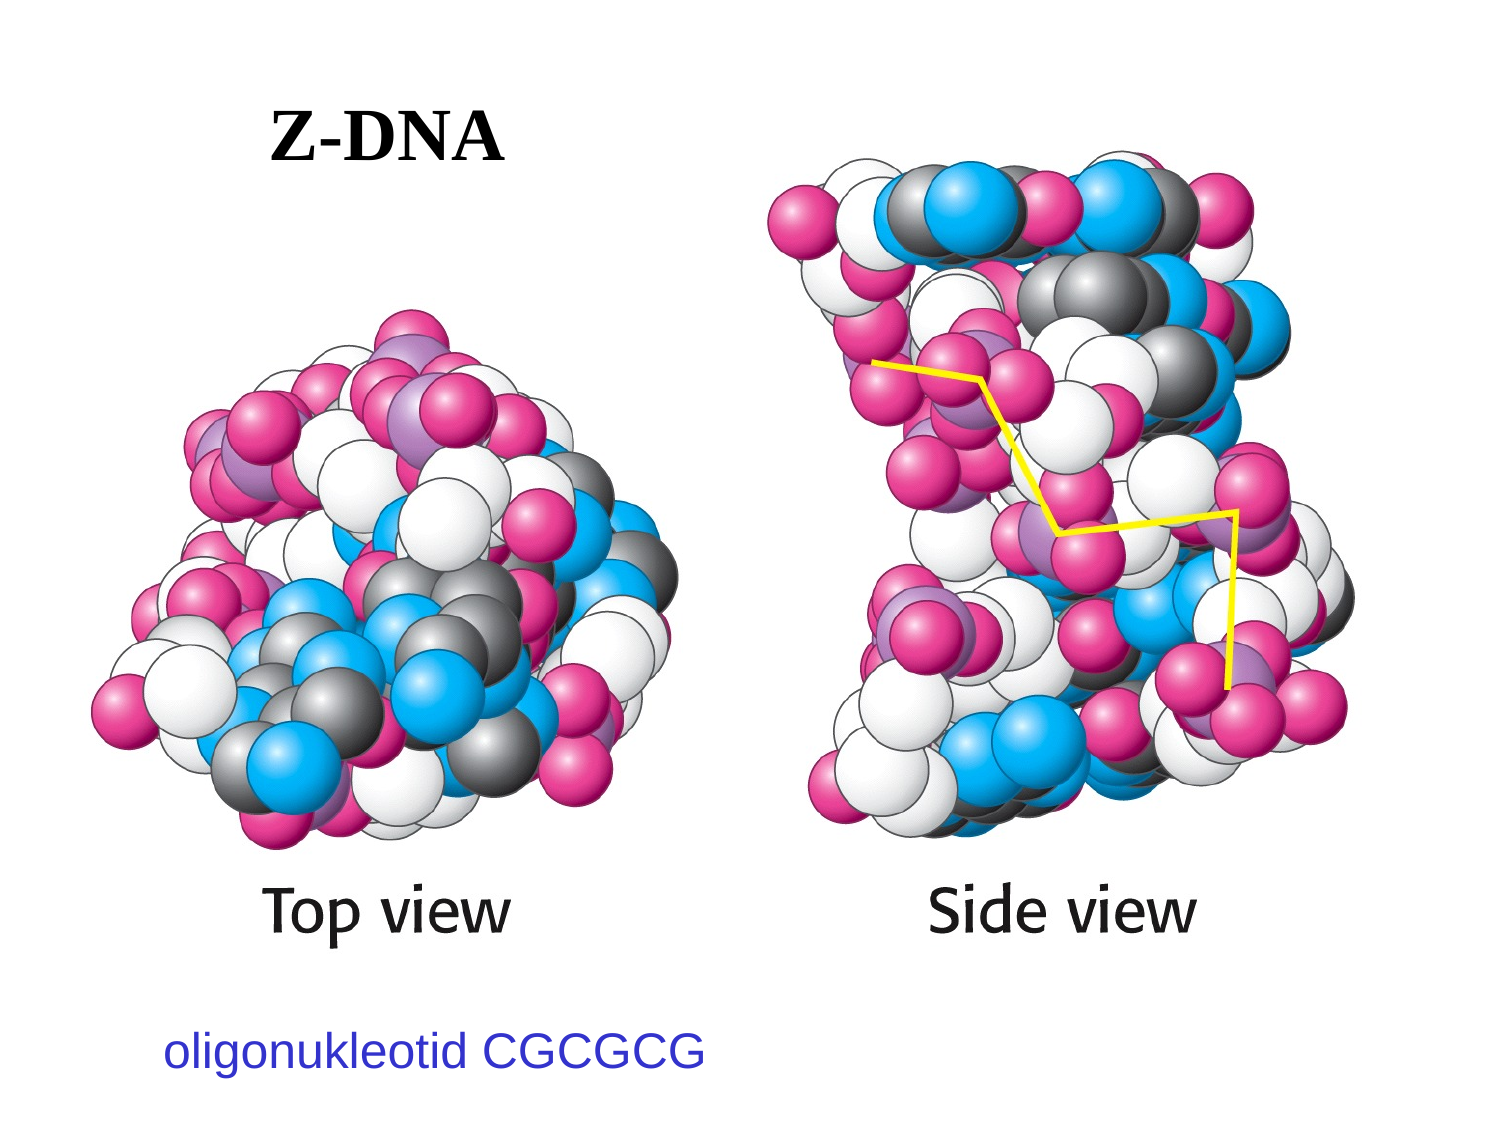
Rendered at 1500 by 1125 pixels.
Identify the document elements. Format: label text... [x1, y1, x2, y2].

text_box oligonukleotid CGCGCG [148, 1011, 723, 1087]
picture [49, 112, 1400, 981]
text_box Z-DNA [253, 78, 522, 183]
